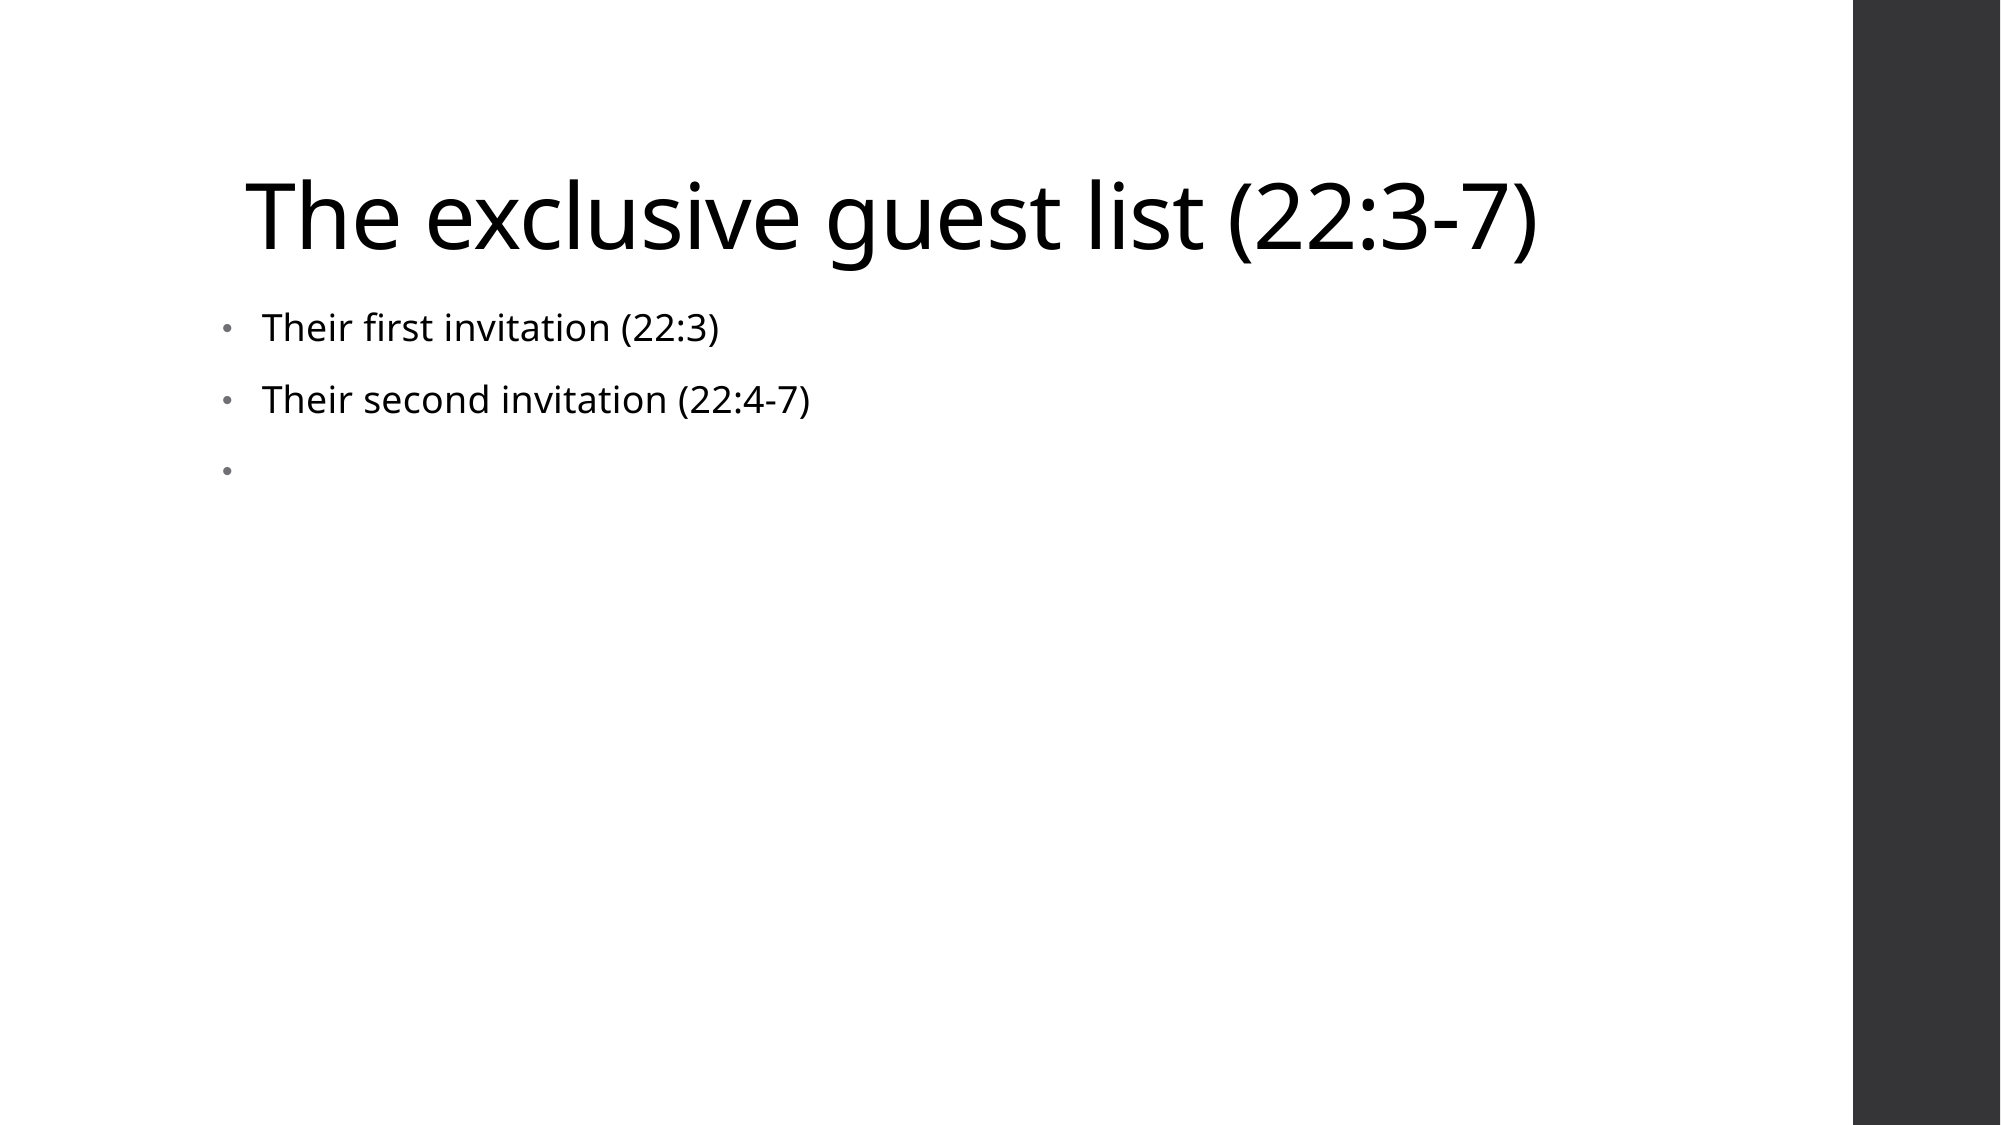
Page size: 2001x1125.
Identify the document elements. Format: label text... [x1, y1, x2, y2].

list Their first invitation (22:3) Their second invitation (22:4-7) [206, 299, 1617, 1014]
title The exclusive guest list (22:3-7) [206, 60, 1797, 278]
